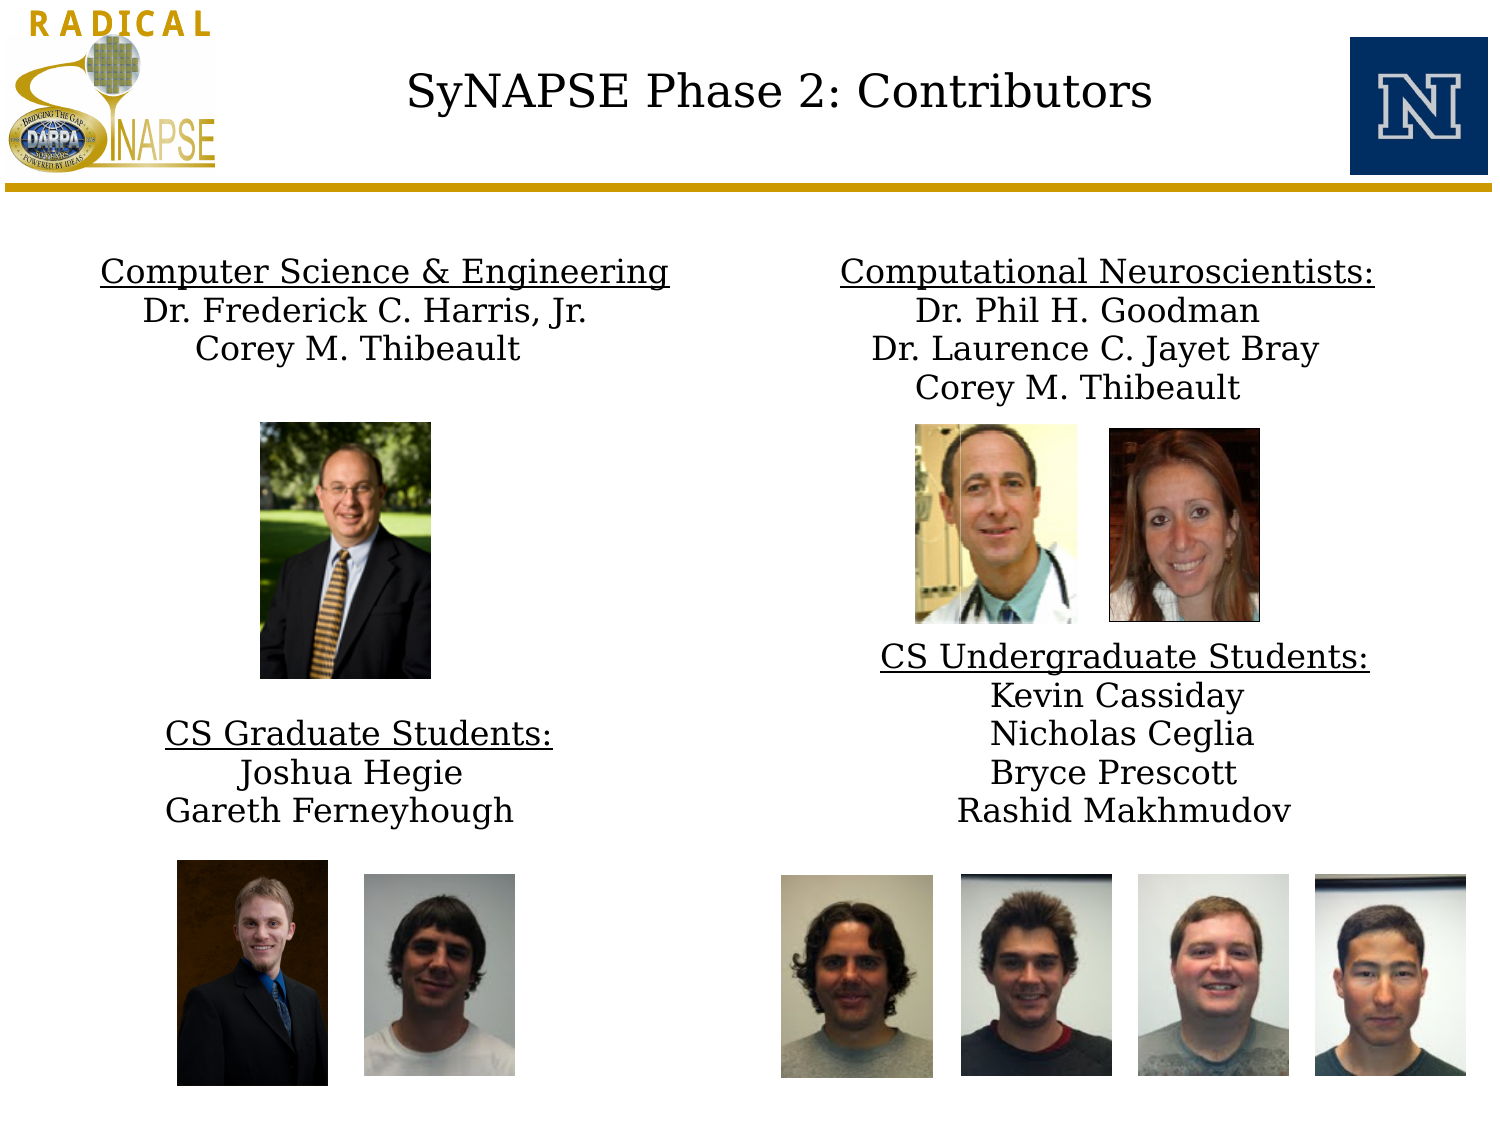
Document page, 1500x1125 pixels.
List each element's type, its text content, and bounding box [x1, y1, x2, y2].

picture [915, 424, 1078, 624]
picture [1350, 37, 1488, 175]
picture [364, 874, 515, 1076]
text_box SyNAPSE Phase 2: Contributors [390, 54, 1169, 125]
picture [1109, 428, 1260, 622]
text_box Computer Science & Engineering Computational Neuroscientists: Dr. Frederick C. Harris, Jr. Dr. Phil H. Goodman Corey M. Thibeault Dr. Laurence C. Jayet Bray Corey M. Thibeault CS Undergraduate Students: Kevin Cassiday CS Graduate Students: Nicholas Ceglia Joshua Hegie Bryce Prescott Gareth Ferneyhough Rashid Makhmudov [75, 245, 1426, 1108]
picture [781, 875, 933, 1078]
picture [1138, 874, 1289, 1076]
picture [1315, 874, 1466, 1076]
picture [260, 422, 431, 679]
picture [177, 860, 328, 1086]
picture [961, 874, 1112, 1076]
